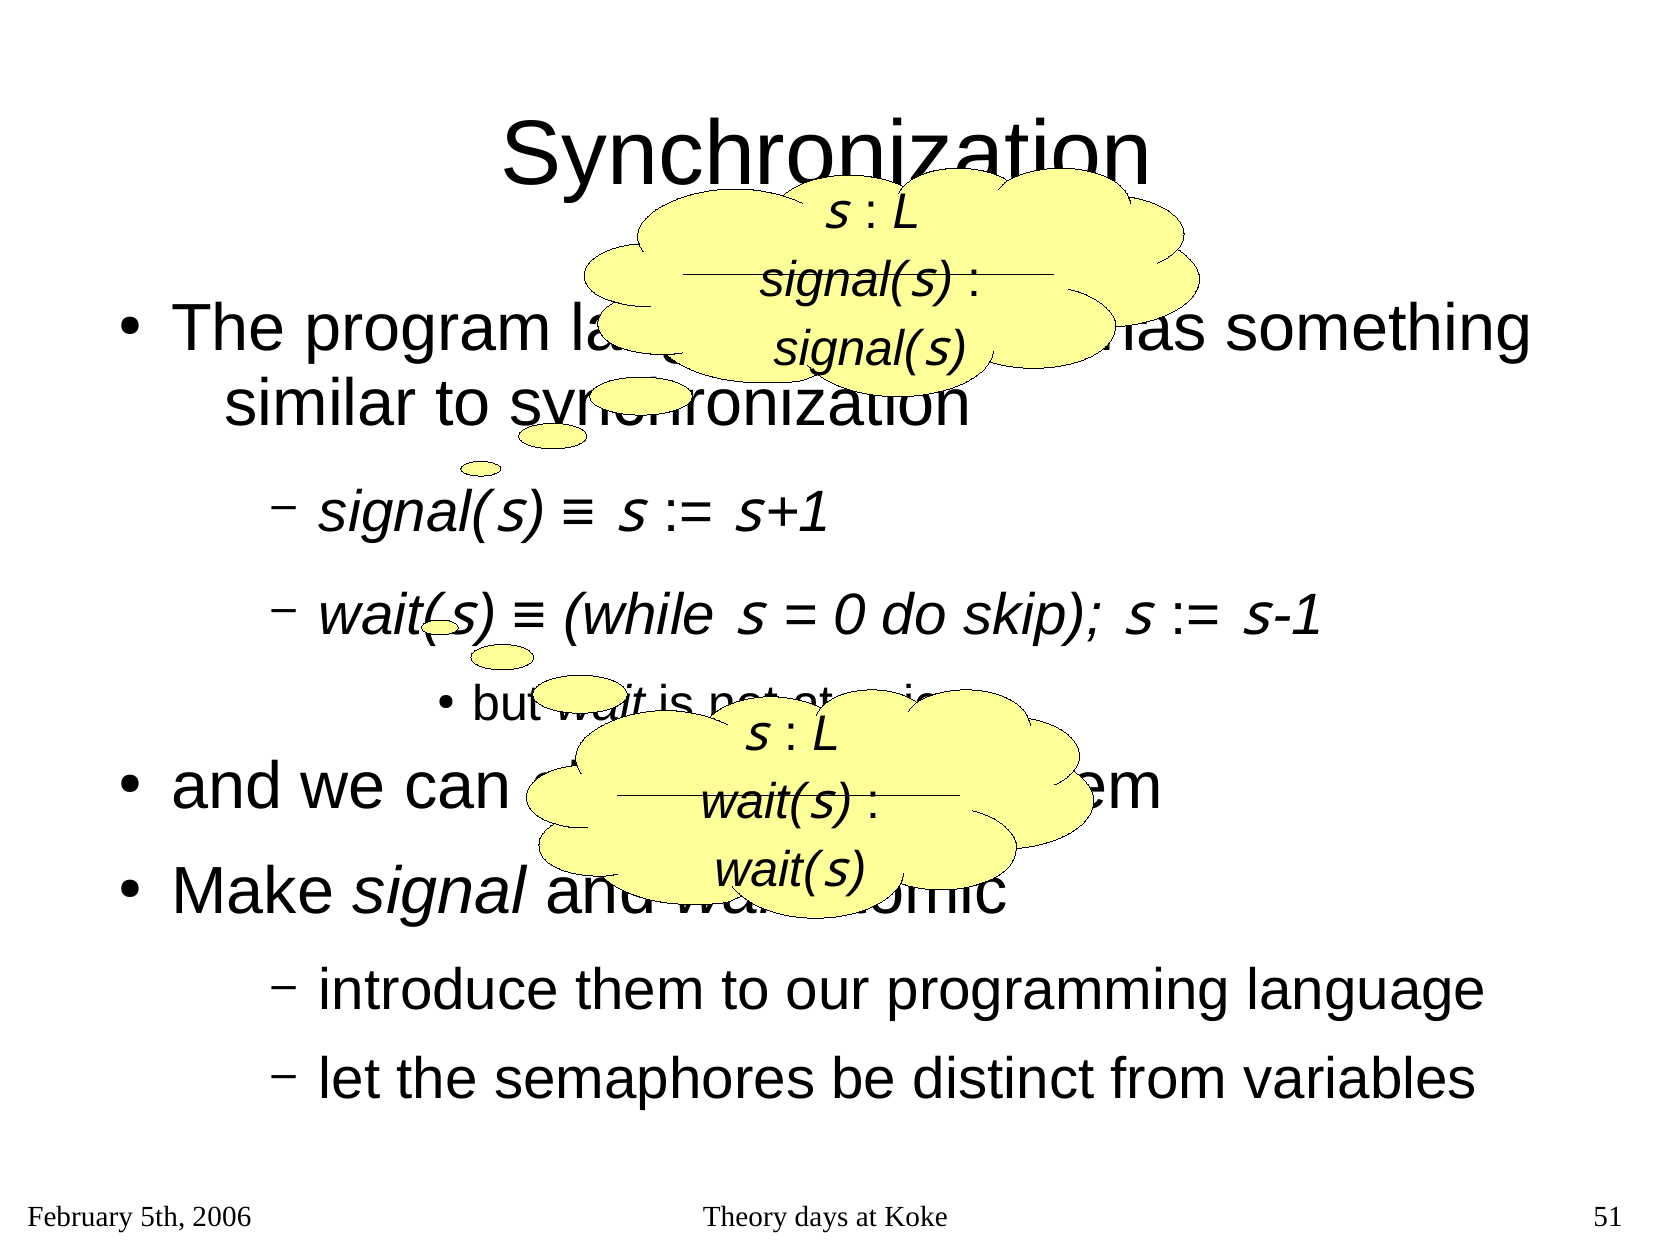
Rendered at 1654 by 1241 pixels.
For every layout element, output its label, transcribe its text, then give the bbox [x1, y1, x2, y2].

list The program language already has something similar to synchronization signal(s) ≡ s := s+1 wait(s) ≡ (while s = 0 do skip); s := s-1 but wait is not atomic and we can already analyse them Make signal and wait atomic introduce them to our programming language let the semaphores be distinct from variables [82, 290, 1571, 1109]
text_box s : L wait(s) : wait(s) [421, 620, 459, 635]
text_box s : L signal(s) : signal(s) [460, 461, 501, 477]
text_box s : L signal(s) : signal(s) [584, 168, 1200, 397]
text_box s : L wait(s) : wait(s) [470, 644, 534, 670]
text_box s : L signal(s) : signal(s) [589, 377, 693, 416]
title Synchronization [82, 49, 1571, 257]
text_box s : L wait(s) : wait(s) [526, 689, 1094, 919]
text_box s : L wait(s) : wait(s) [532, 675, 628, 714]
text_box s : L signal(s) : signal(s) [518, 423, 587, 449]
